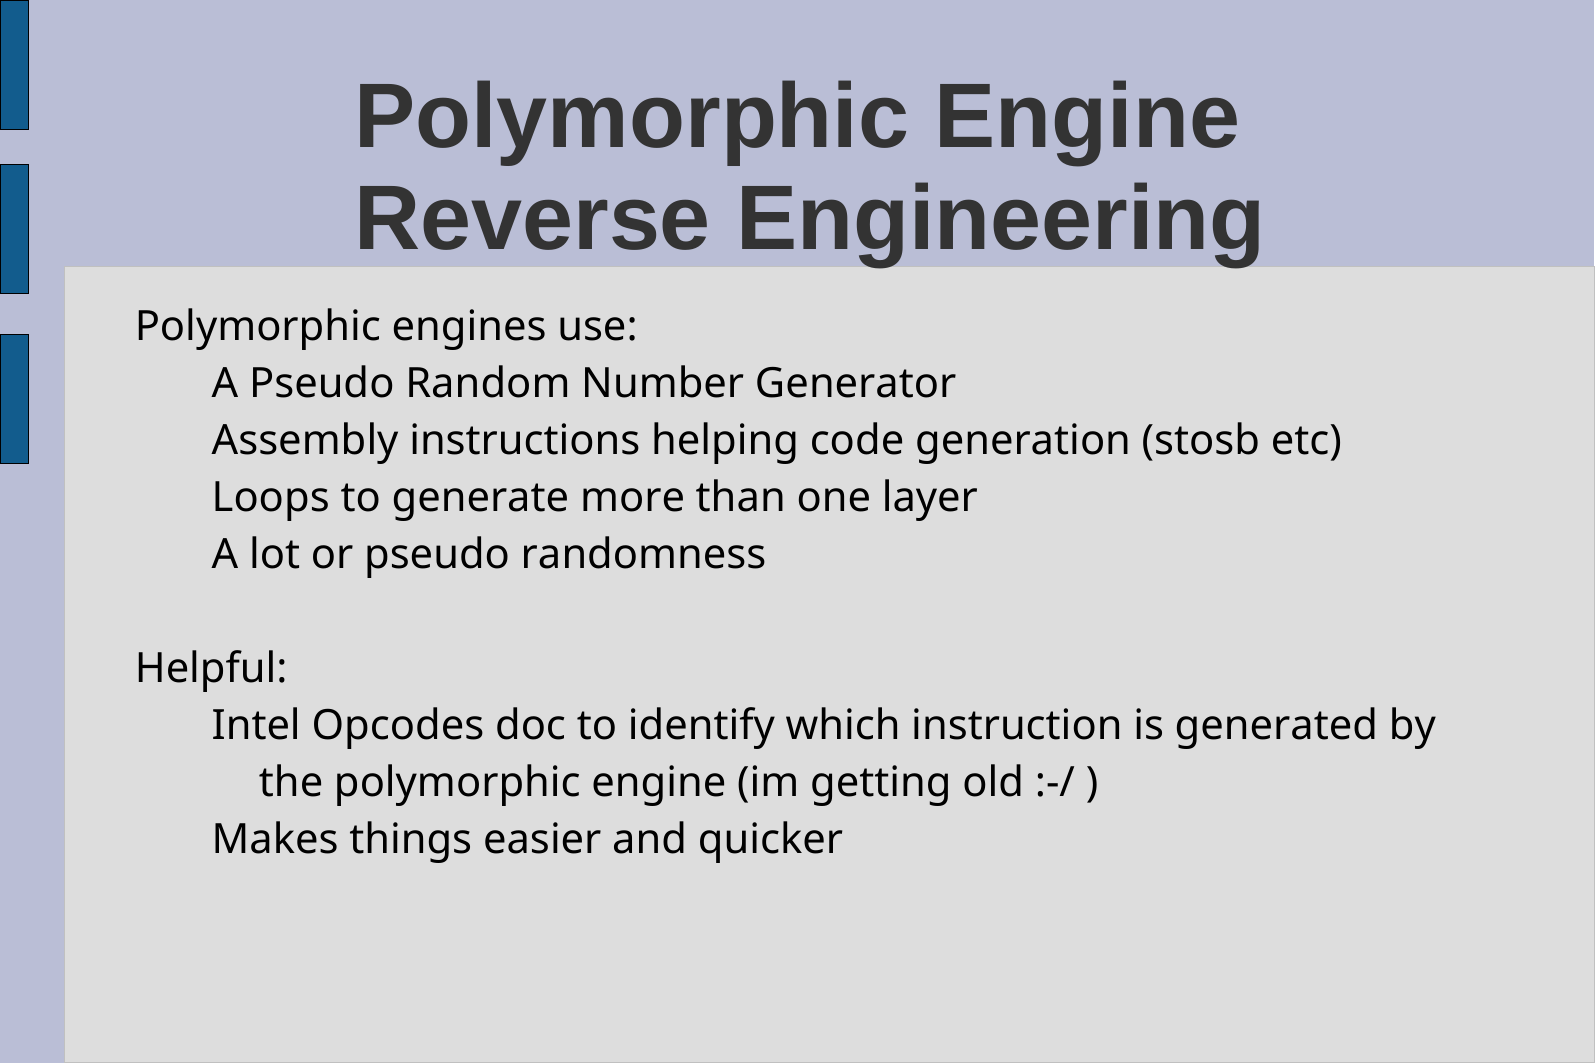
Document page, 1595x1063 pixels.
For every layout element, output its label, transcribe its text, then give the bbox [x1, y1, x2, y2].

title Polymorphic Engine Reverse Engineering [117, 64, 1479, 270]
list Polymorphic engines use: A Pseudo Random Number Generator Assembly instructions helping code generation (stosb etc) Loops to generate more than one layer A lot or pseudo randomness Helpful: Intel Opcodes doc to identify which instruction is generated by the polymorphic engine (im getting old :-/ ) Makes things easier and quicker [117, 295, 1479, 966]
